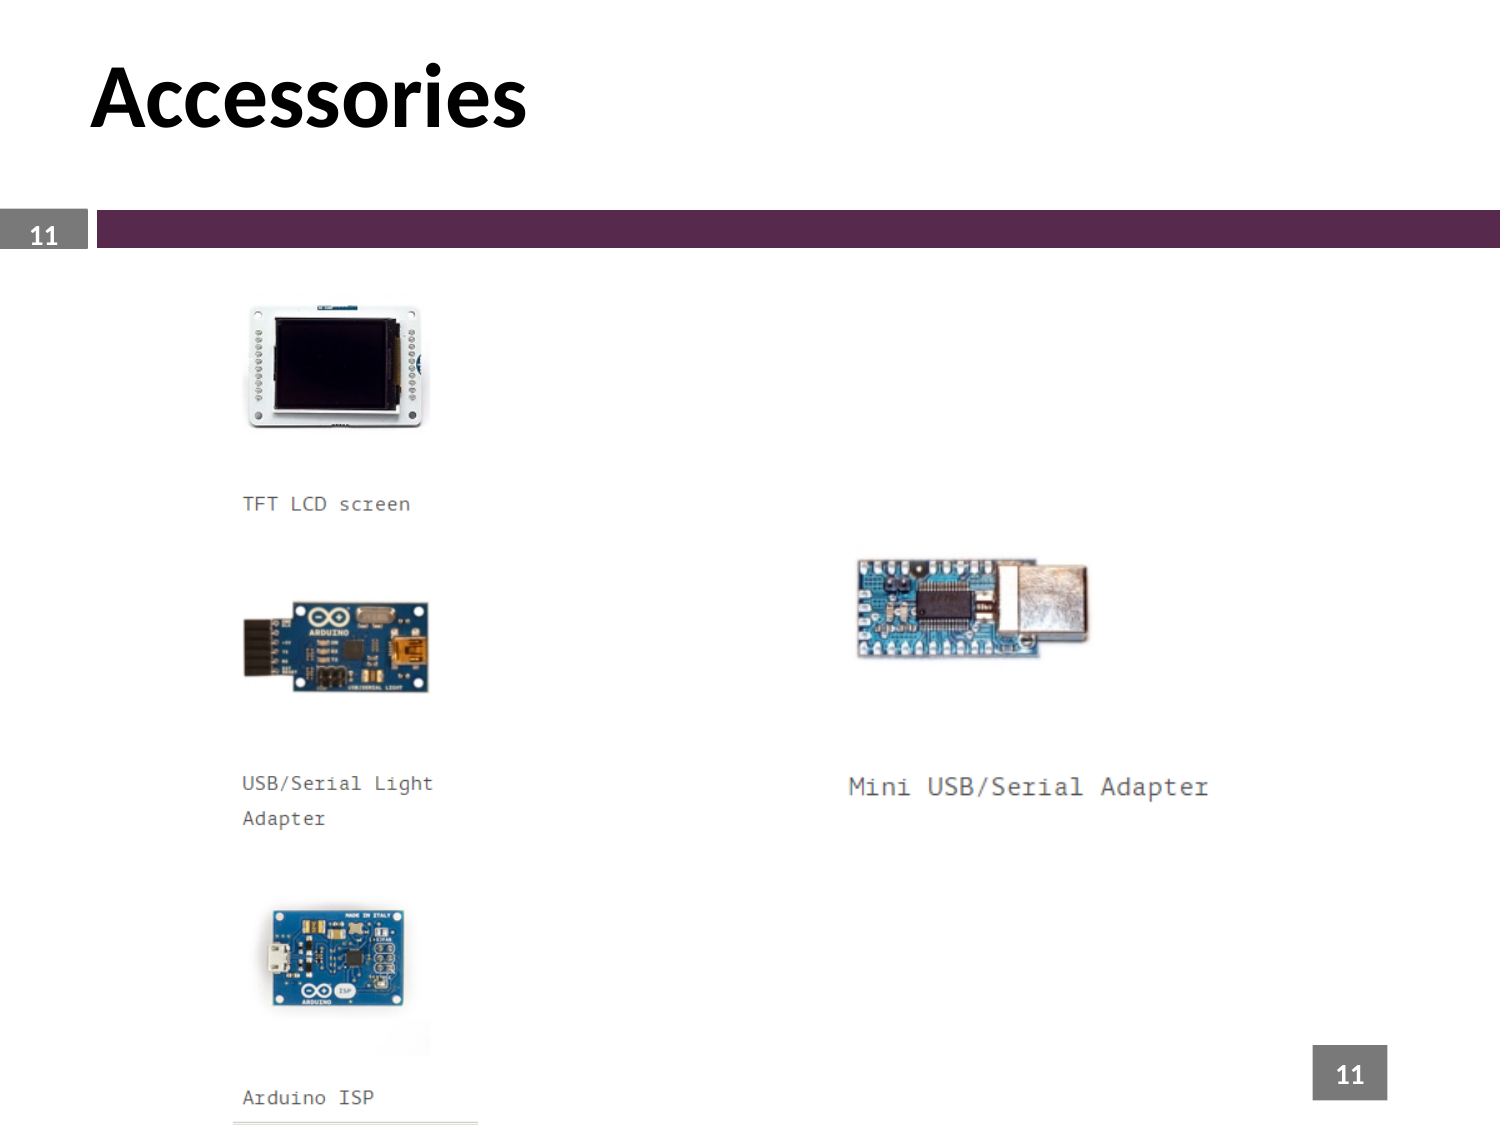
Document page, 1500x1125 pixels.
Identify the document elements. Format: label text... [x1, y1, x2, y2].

text_box [1312, 1045, 1388, 1101]
text_box [0, 208, 88, 249]
picture [232, 290, 479, 1125]
picture [831, 500, 1222, 837]
title Accessories [75, 24, 1426, 157]
